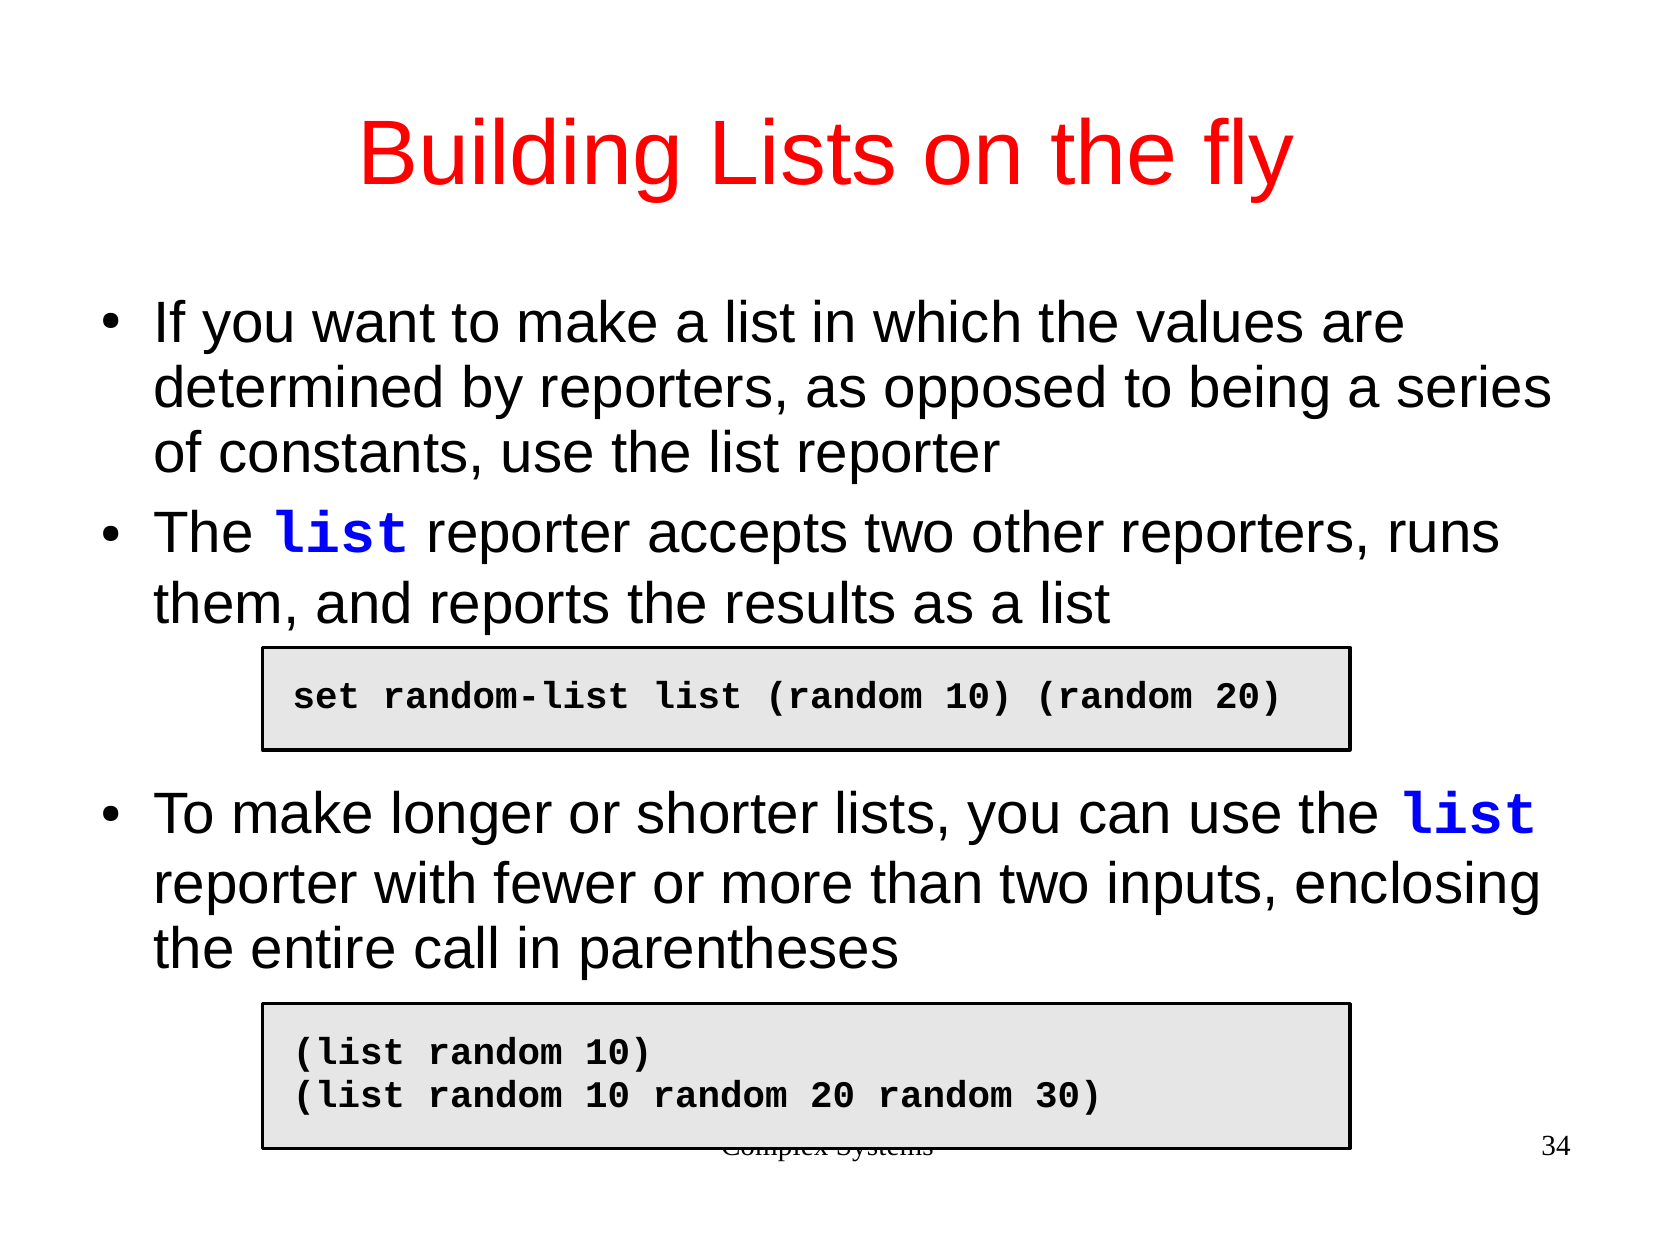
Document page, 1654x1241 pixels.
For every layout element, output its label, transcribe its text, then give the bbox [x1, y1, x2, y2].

text_box set random-list list (random 10) (random 20) [262, 647, 1351, 751]
title Building Lists on the fly [82, 49, 1571, 257]
text_box (list random 10) (list random 10 random 20 random 30) [262, 1003, 1351, 1149]
list If you want to make a list in which the values are determined by reporters, as opposed to being a series of constants, use the list reporter The list reporter accepts two other reporters, runs them, and reports the results as a list To make longer or shorter lists, you can use the list reporter with fewer or more than two inputs, enclosing the entire call in parentheses [82, 290, 1571, 1109]
